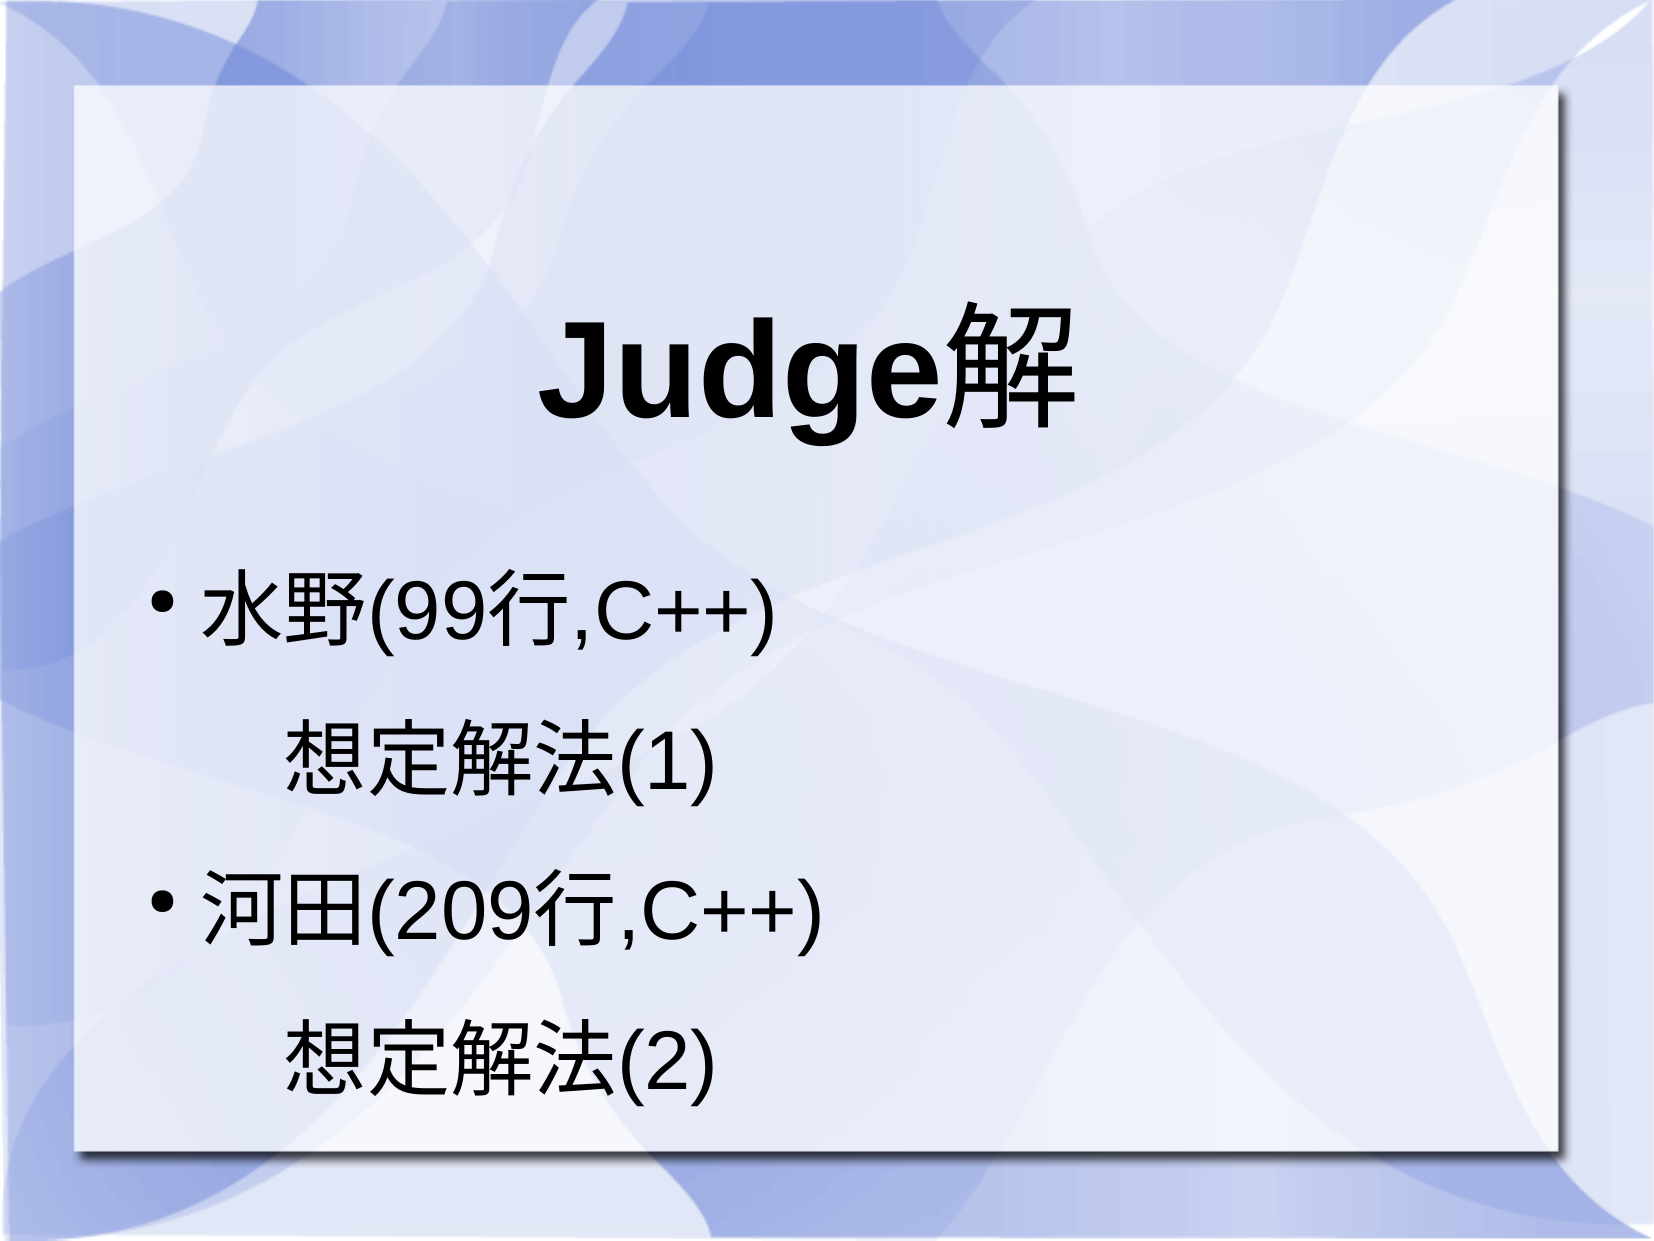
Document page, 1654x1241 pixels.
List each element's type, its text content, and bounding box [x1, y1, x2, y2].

picture [0, 0, 1654, 1241]
list 水野(99行,C++) 想定解法(1) 河田(209行,C++) 想定解法(2) [129, 543, 1489, 1241]
title Judge解 [82, 253, 1536, 461]
